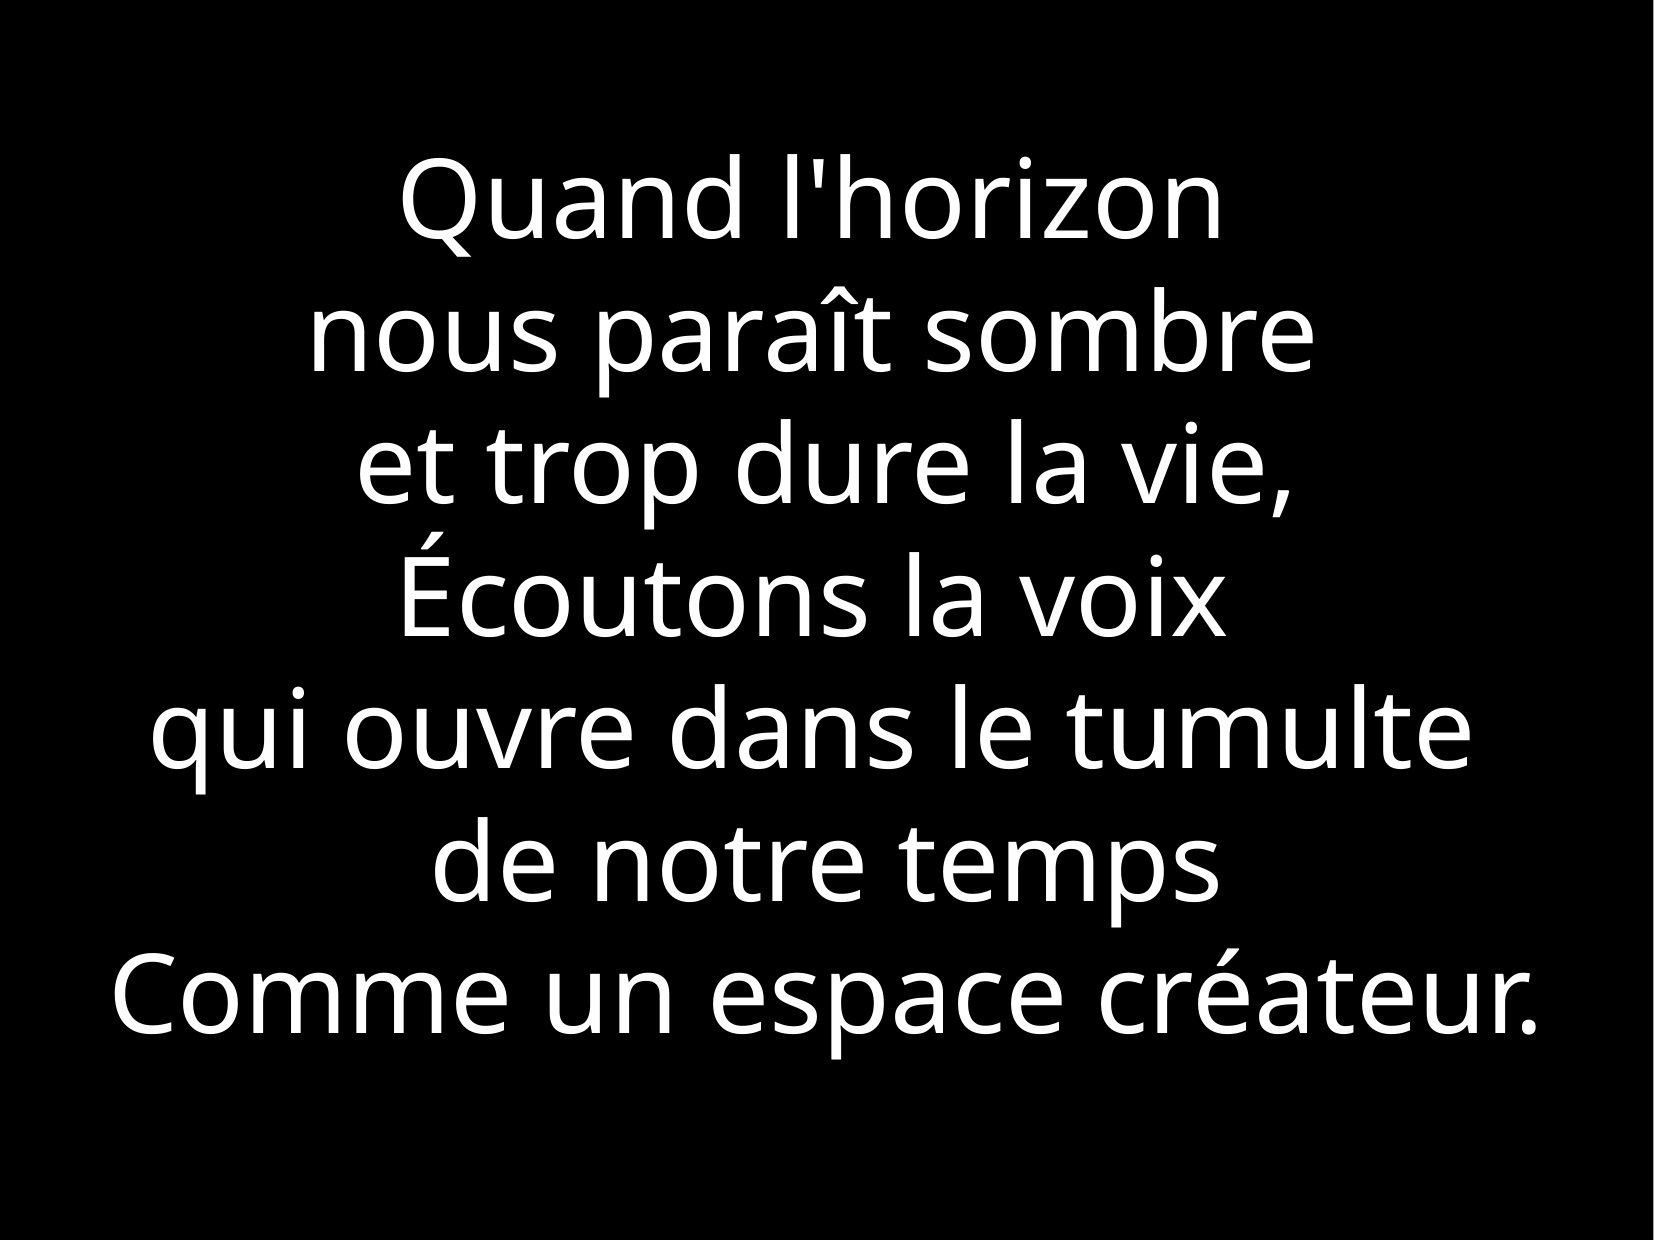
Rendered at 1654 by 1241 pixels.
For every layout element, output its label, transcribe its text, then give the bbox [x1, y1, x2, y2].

text_box Quand l'horizon nous paraît sombre et trop dure la vie, Écoutons la voix qui ouvre dans le tumulte de notre temps Comme un espace créateur. [0, 346, 1654, 1120]
